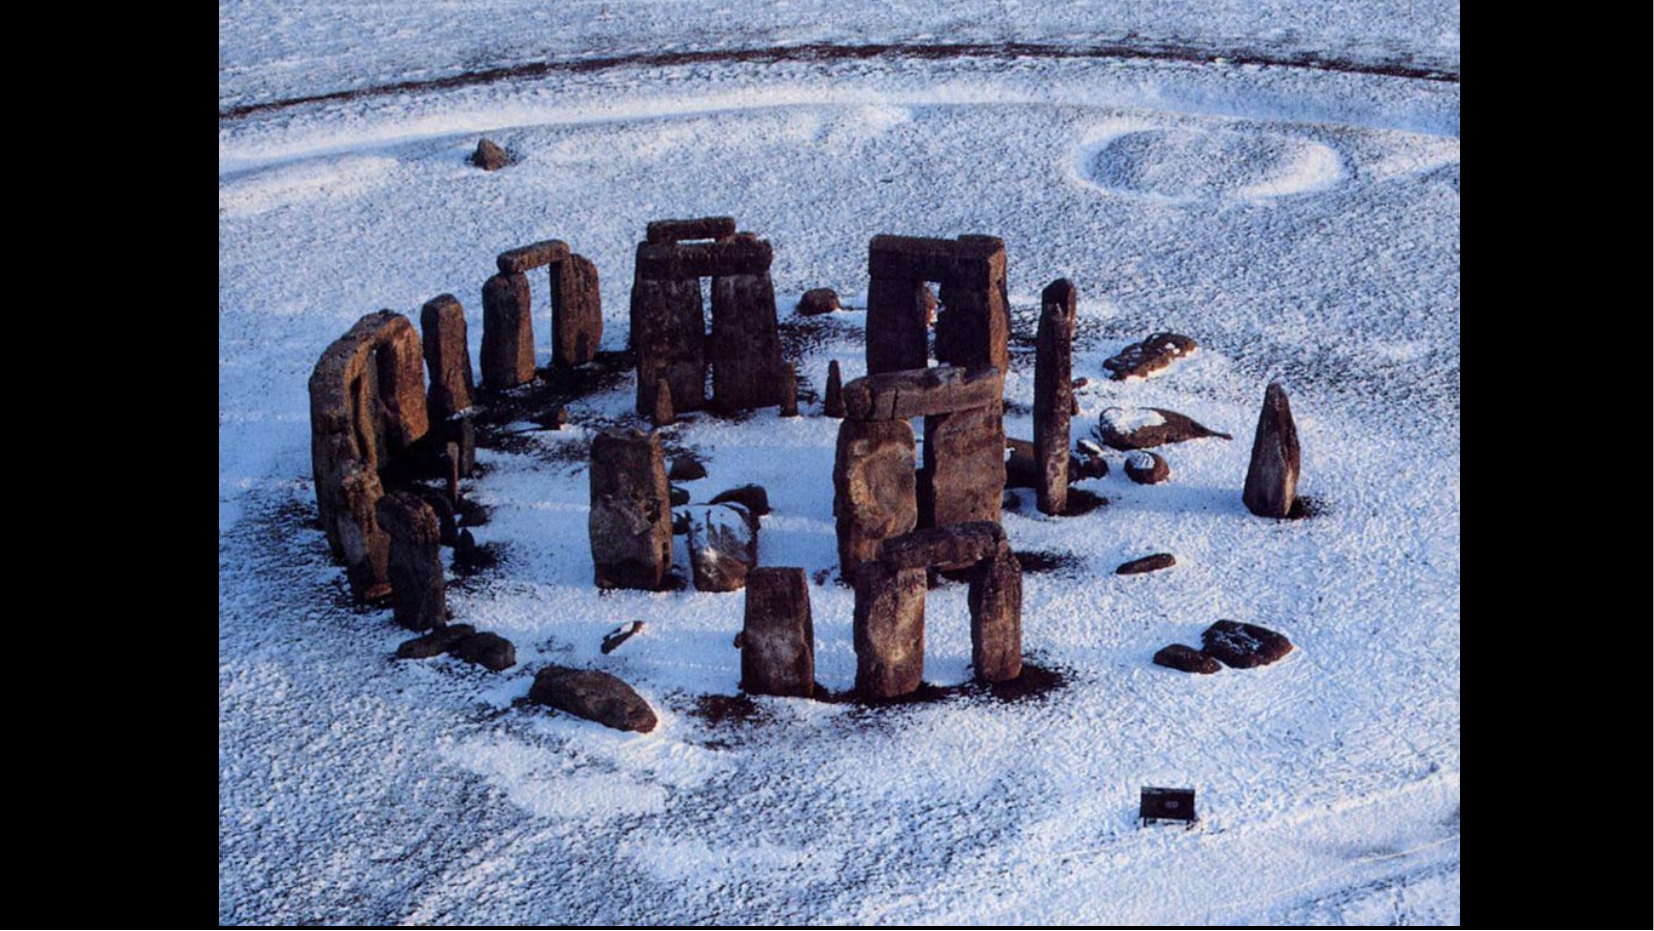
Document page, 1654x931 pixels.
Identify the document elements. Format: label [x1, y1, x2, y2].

picture [219, 0, 1460, 926]
